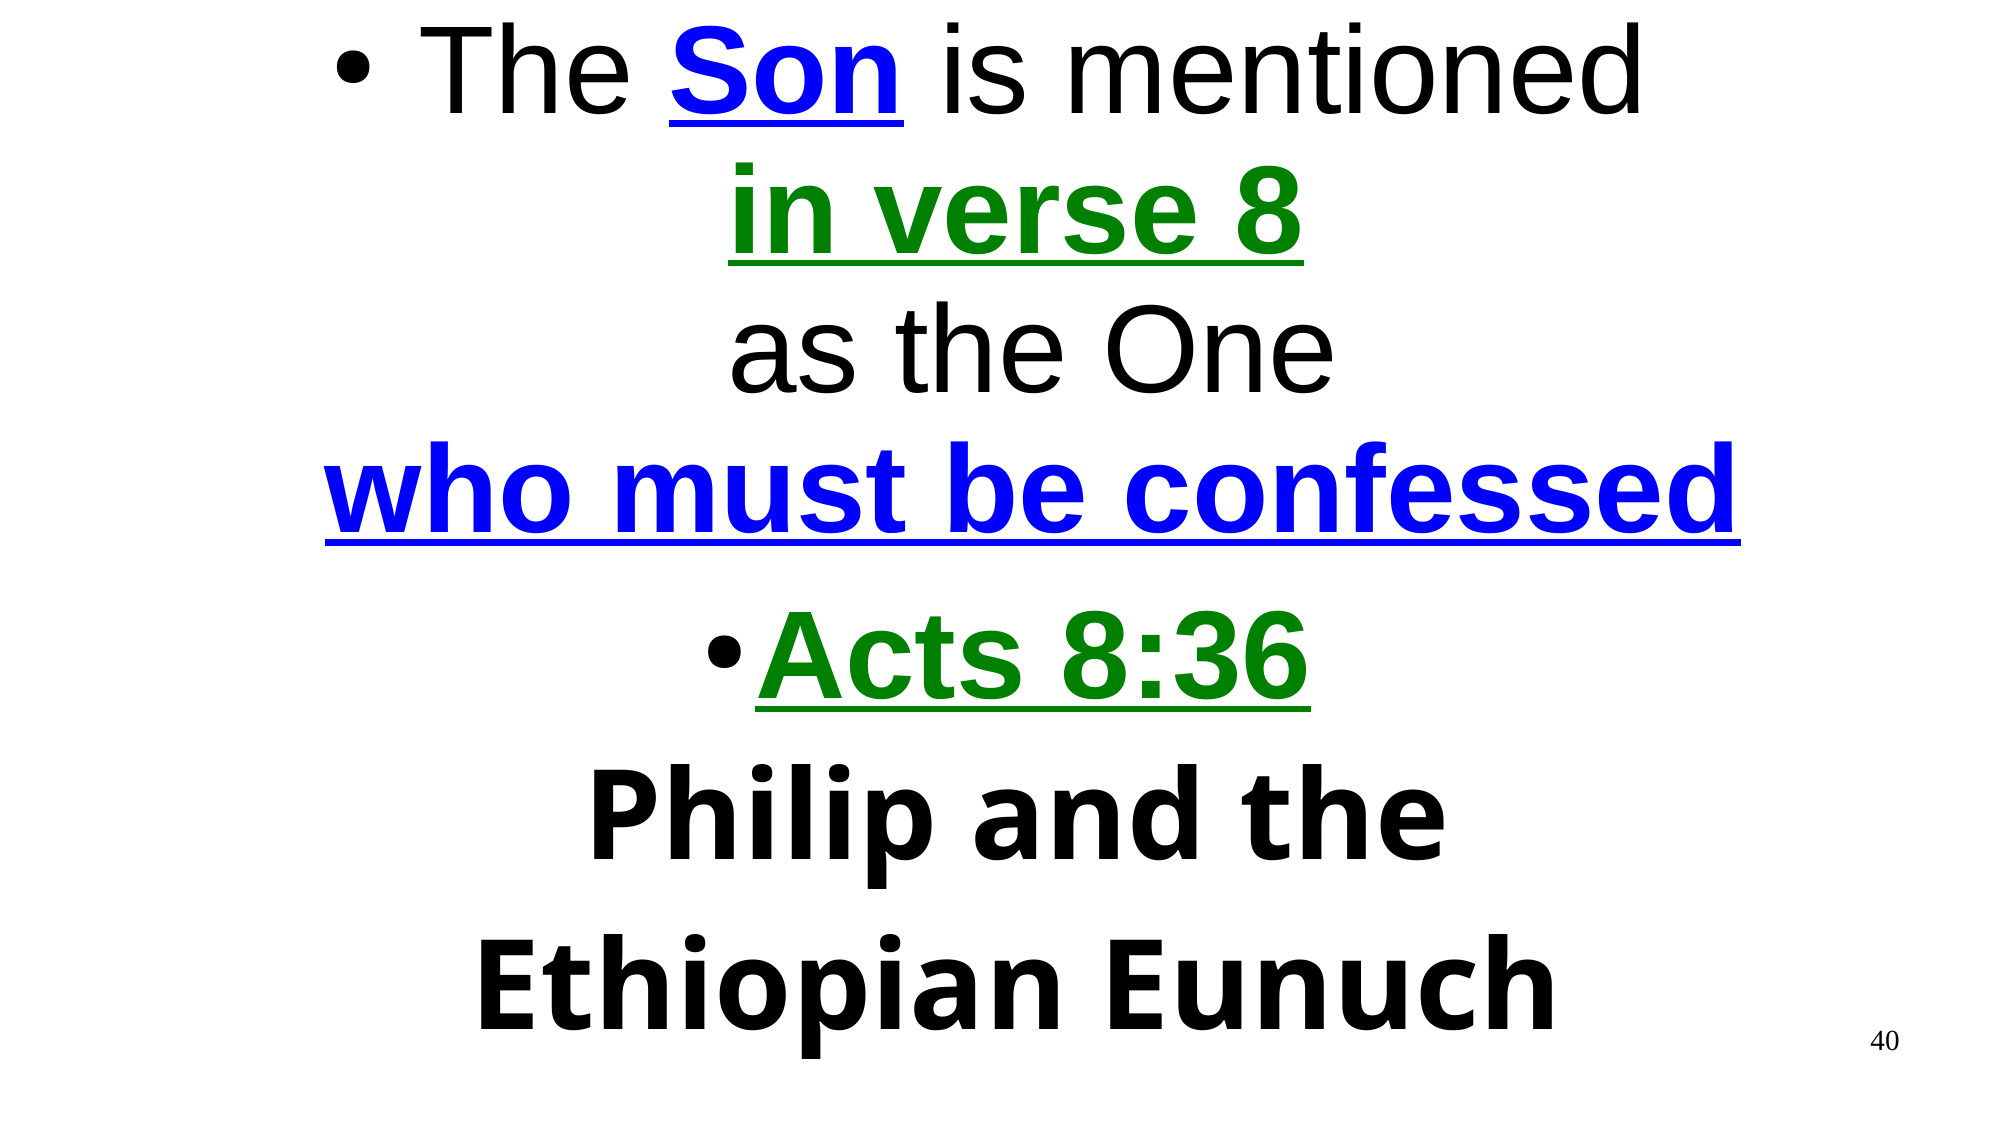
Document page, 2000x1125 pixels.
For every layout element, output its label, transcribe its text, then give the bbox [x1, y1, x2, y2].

list The Son is mentioned in verse 8 as the One who must be confessed Acts 8:36 Philip and the Ethiopian Eunuch [0, 0, 1996, 1123]
